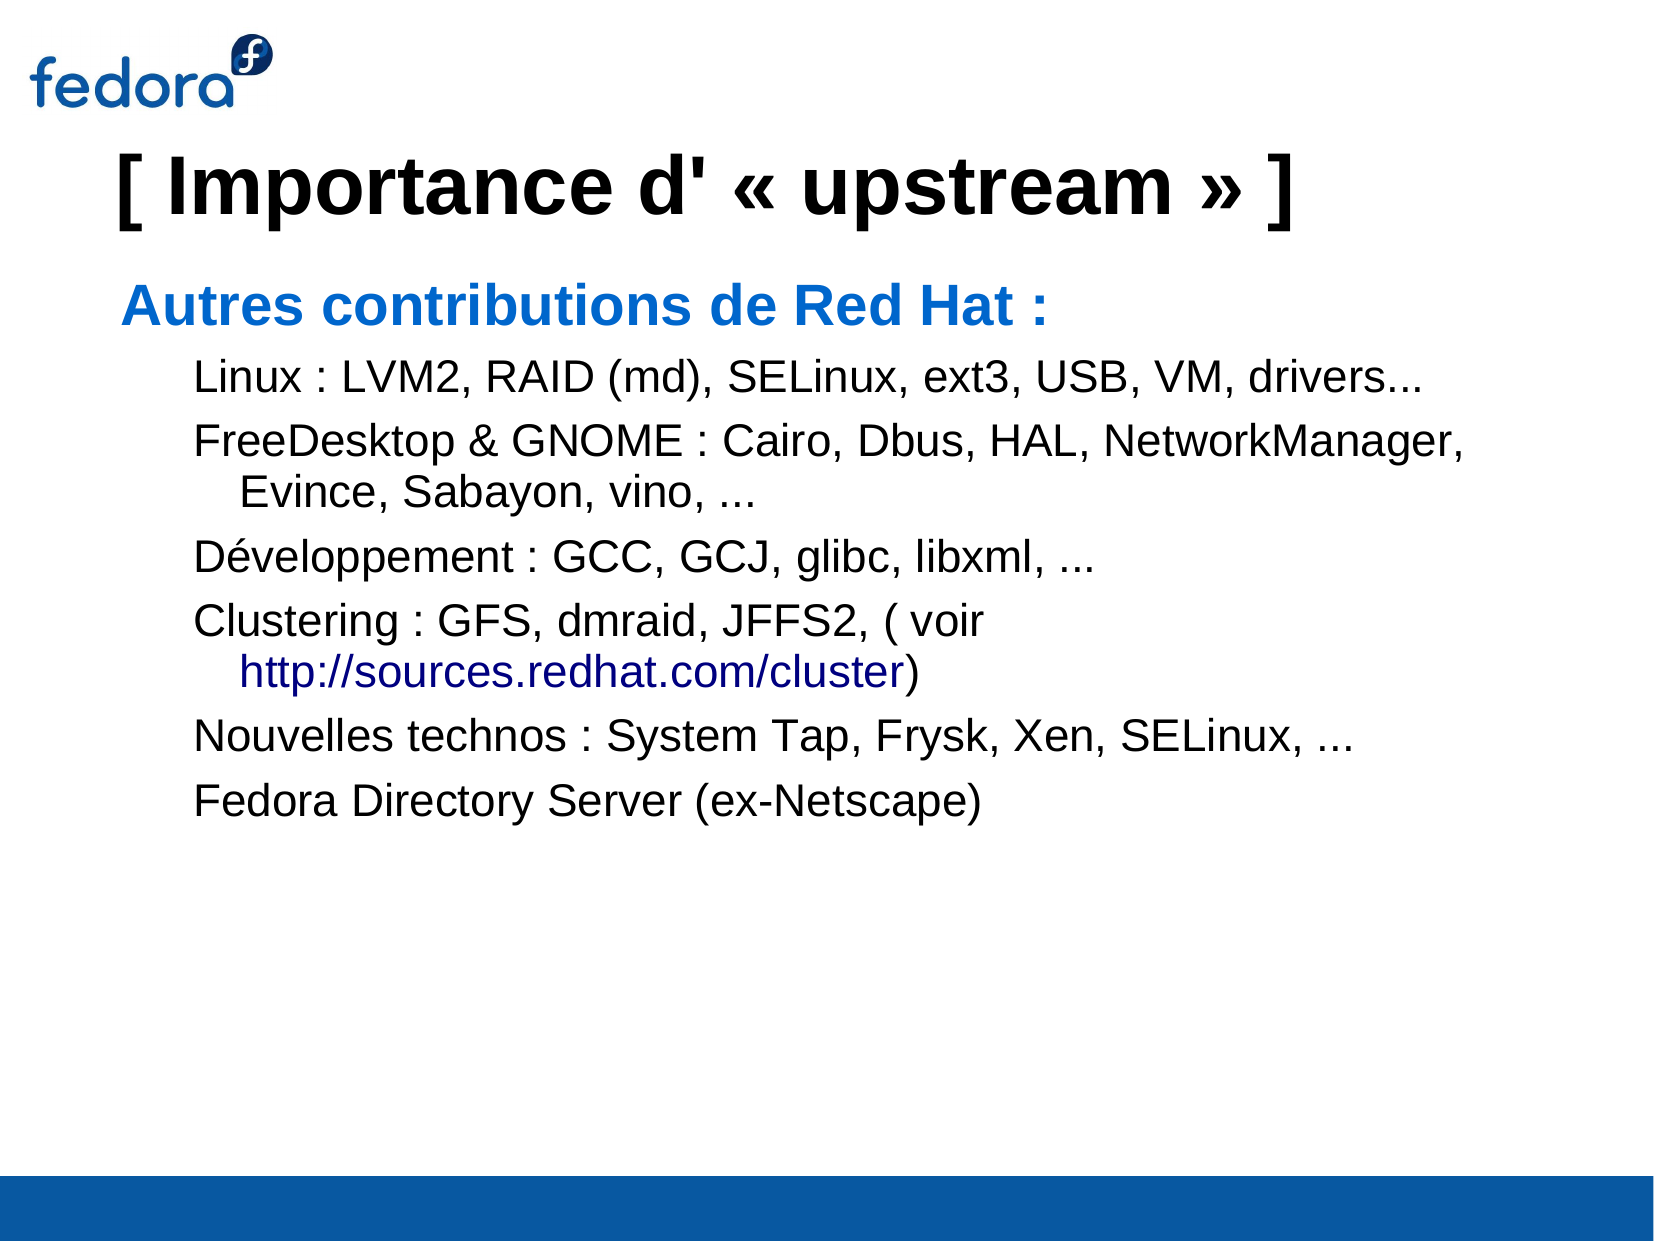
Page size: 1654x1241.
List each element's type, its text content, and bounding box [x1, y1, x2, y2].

title [ Importance d' « upstream » ] [115, 122, 1521, 249]
picture [0, 1176, 1654, 1241]
list Autres contributions de Red Hat : Linux : LVM2, RAID (md), SELinux, ext3, USB, VM, drivers... FreeDesktop & GNOME : Cairo, Dbus, HAL, NetworkManager, Evince, Sabayon, vino, ... Développement : GCC, GCJ, glibc, libxml, ... Clustering : GFS, dmraid, JFFS2, ( voir http://sources.redhat.com/cluster) Nouvelles technos : System Tap, Frysk, Xen, SELinux, ... Fedora Directory Server (ex-Netscape) [118, 272, 1523, 1092]
picture [22, 27, 277, 115]
